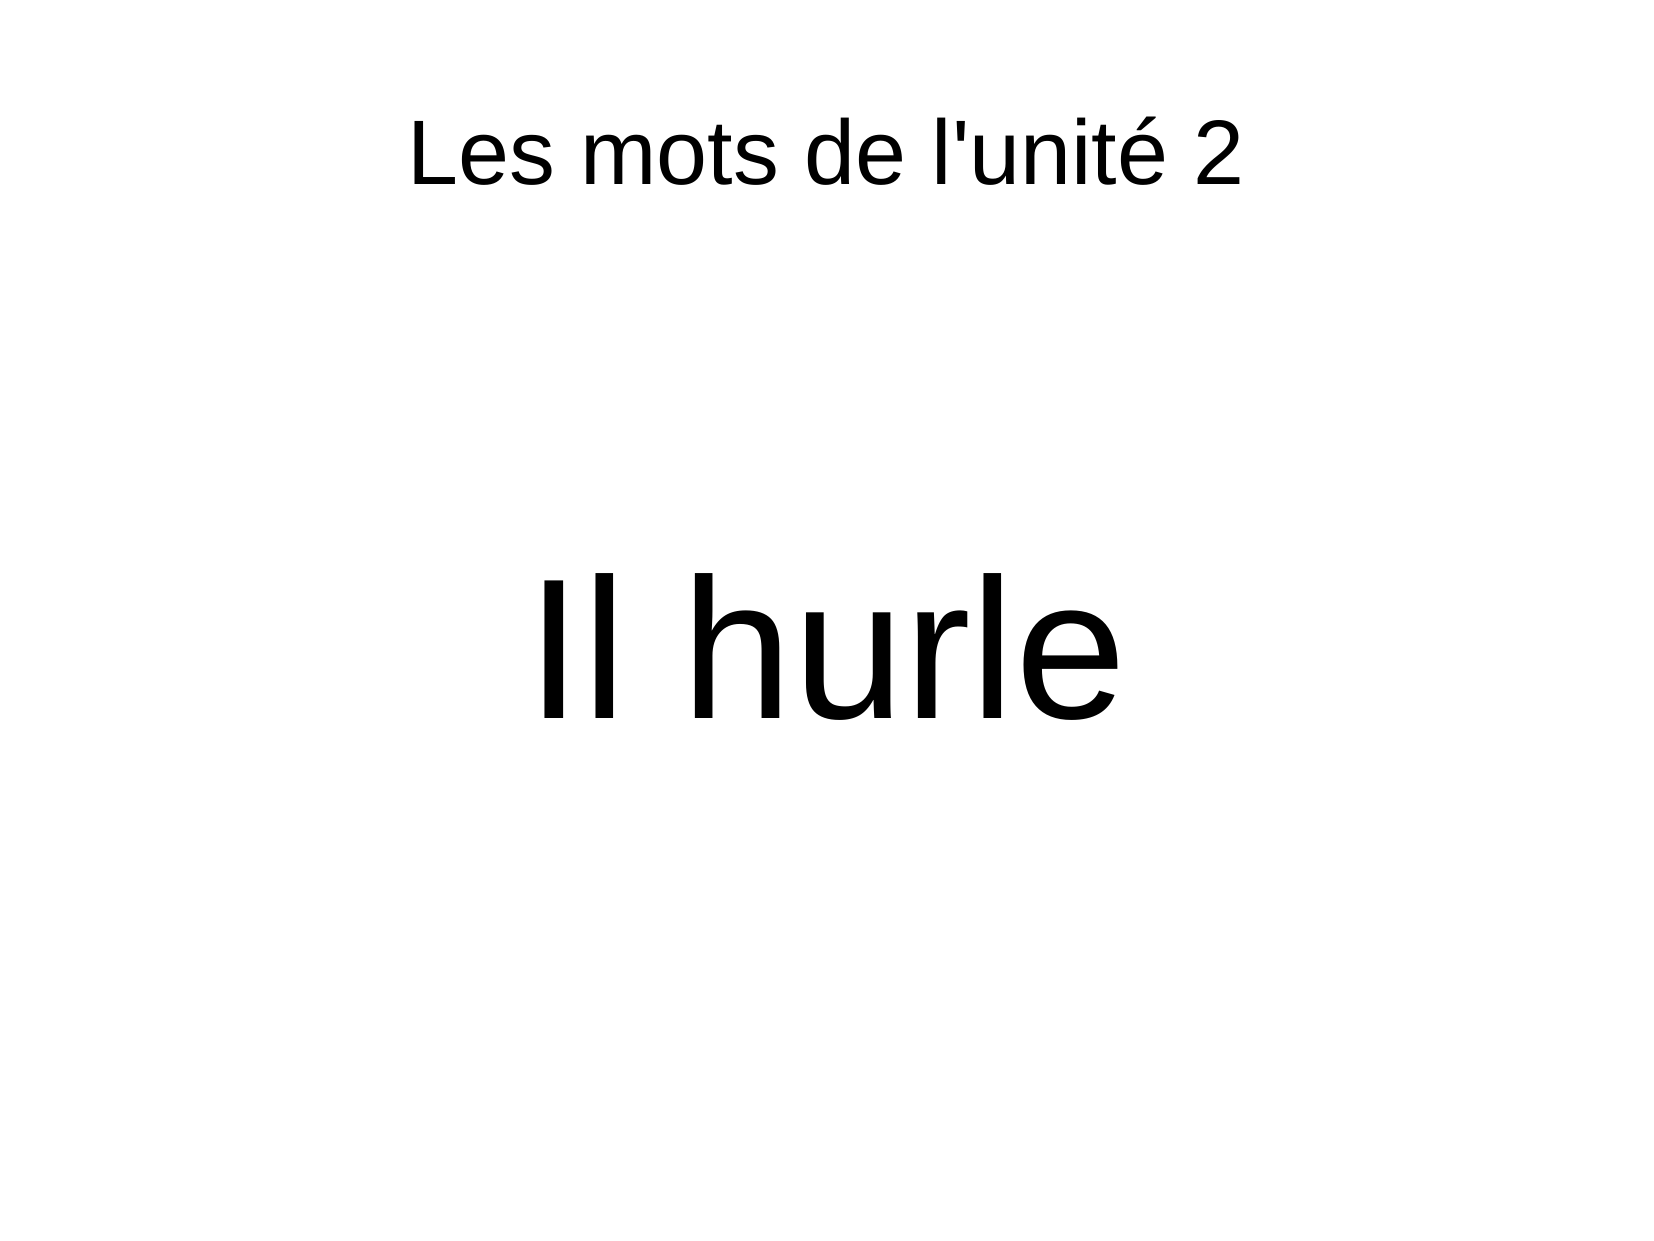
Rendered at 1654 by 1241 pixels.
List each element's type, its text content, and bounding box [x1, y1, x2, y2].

title Les mots de l'unité 2 [82, 49, 1571, 257]
subtitle Il hurle [82, 290, 1571, 1010]
